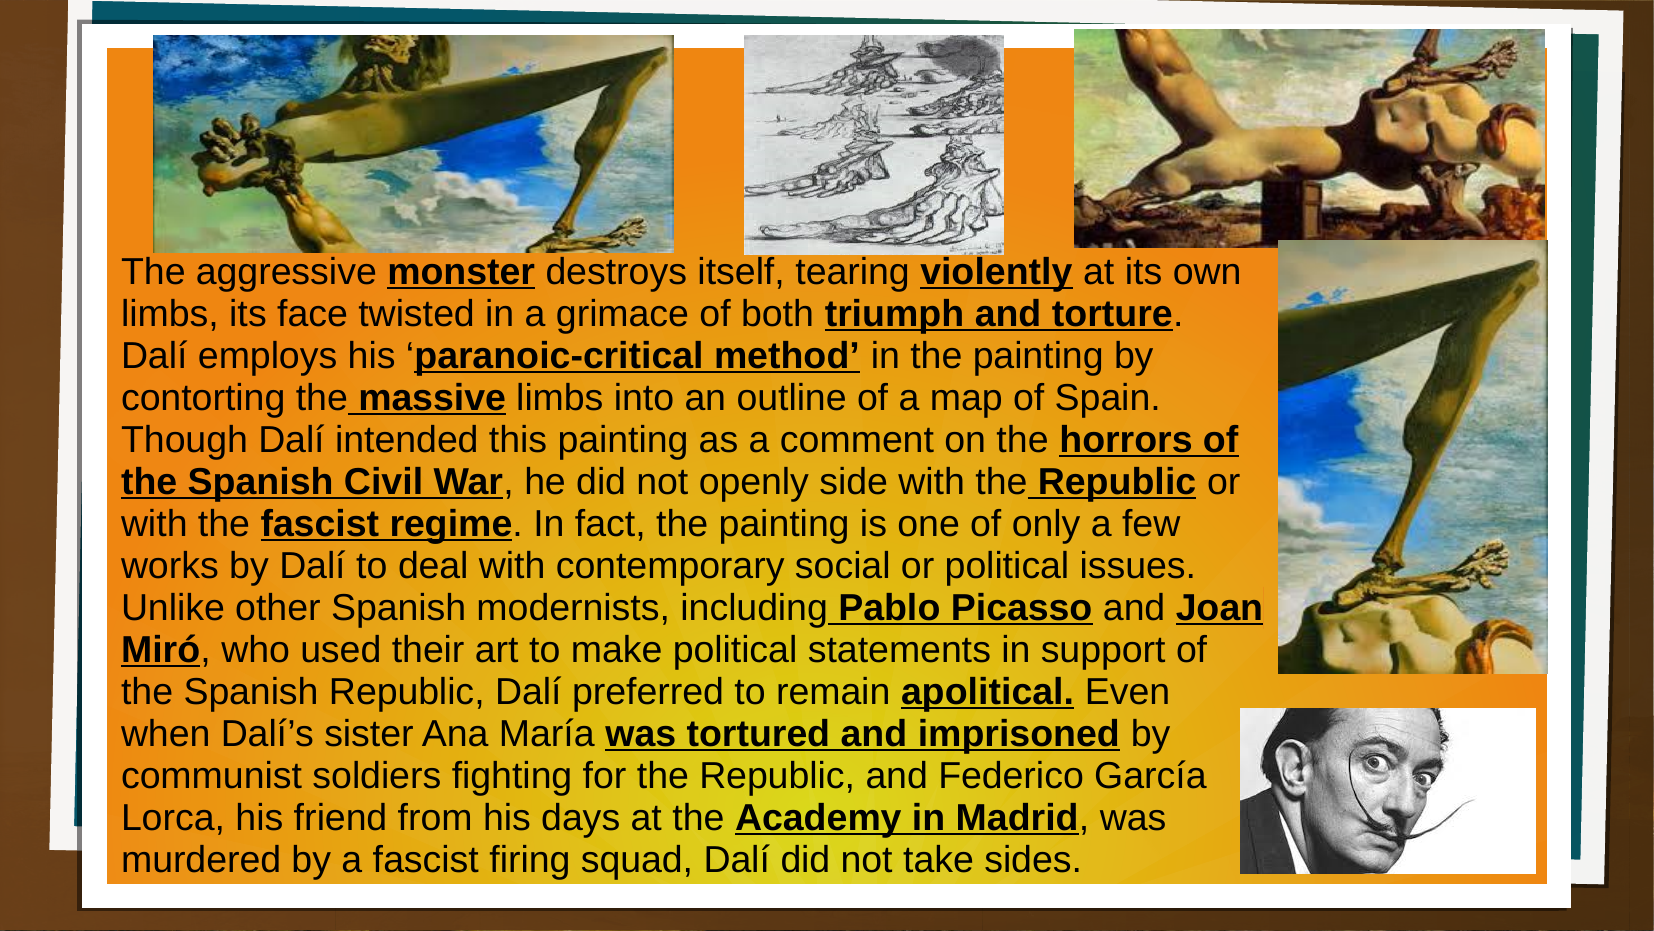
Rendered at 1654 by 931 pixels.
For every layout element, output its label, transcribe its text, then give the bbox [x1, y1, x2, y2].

picture [744, 35, 1004, 255]
picture [1240, 708, 1536, 875]
text_box The aggressive monster destroys itself, tearing violently at its own limbs, its face twisted in a grimace of both triumph and torture. Dalí employs his ‘paranoic-critical method’ in the painting by contorting the massive limbs into an outline of a map of Spain. Though Dalí intended this painting as a comment on the horrors of the Spanish Civil War, he did not openly side with the Republic or with the fascist regime. In fact, the painting is one of only a few works by Dalí to deal with contemporary social or political issues. Unlike other Spanish modernists, including Pablo Picasso and Joan Miró, who used their art to make political statements in support of the Spanish Republic, Dalí preferred to remain apolitical. Even when Dalí’s sister Ana María was tortured and imprisoned by communist soldiers fighting for the Republic, and Federico García Lorca, his friend from his days at the Academy in Madrid, was murdered by a fascist firing squad, Dalí did not take sides. [106, 243, 1279, 931]
picture [153, 35, 674, 253]
picture [1074, 30, 1548, 674]
